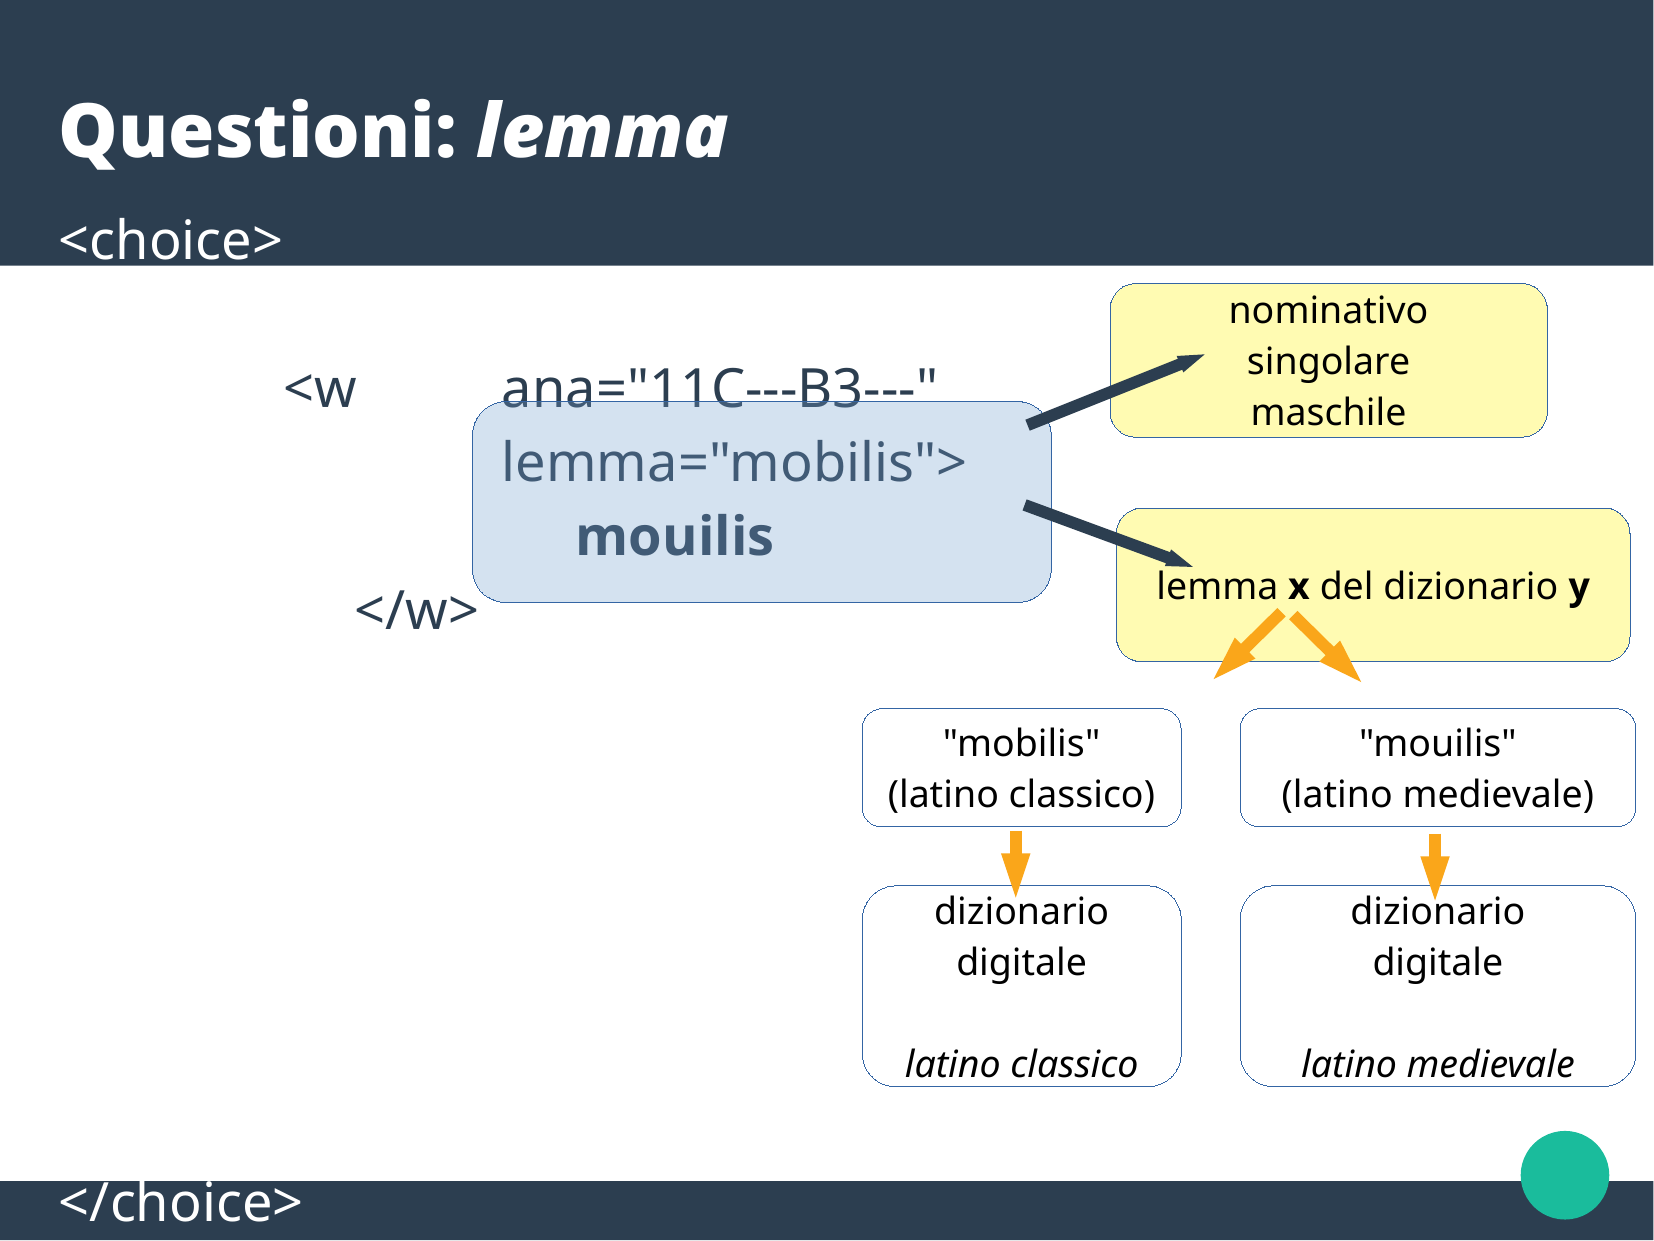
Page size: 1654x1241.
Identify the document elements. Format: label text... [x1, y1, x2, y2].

subtitle <choice> <sic> <w ana="11C---B3---" lemma="mobilis"> mouilis </w> </sic> <corr cert="medium" type="mouilis"> <w ana="11C---B3---" lemma="mobilis"> mobilis </w> </corr> </choice> [59, 283, 1595, 1230]
text_box "mobilis" (latino classico) [862, 708, 1182, 827]
text_box [472, 401, 1052, 603]
title Questioni: lemma [59, 49, 1595, 207]
text_box dizionario digitale latino medievale [1240, 885, 1636, 1087]
text_box "mouilis" (latino medievale) [1240, 708, 1636, 827]
text_box lemma x del dizionario y [1595, 508, 1631, 662]
text_box dizionario digitale latino classico [862, 885, 1182, 1087]
